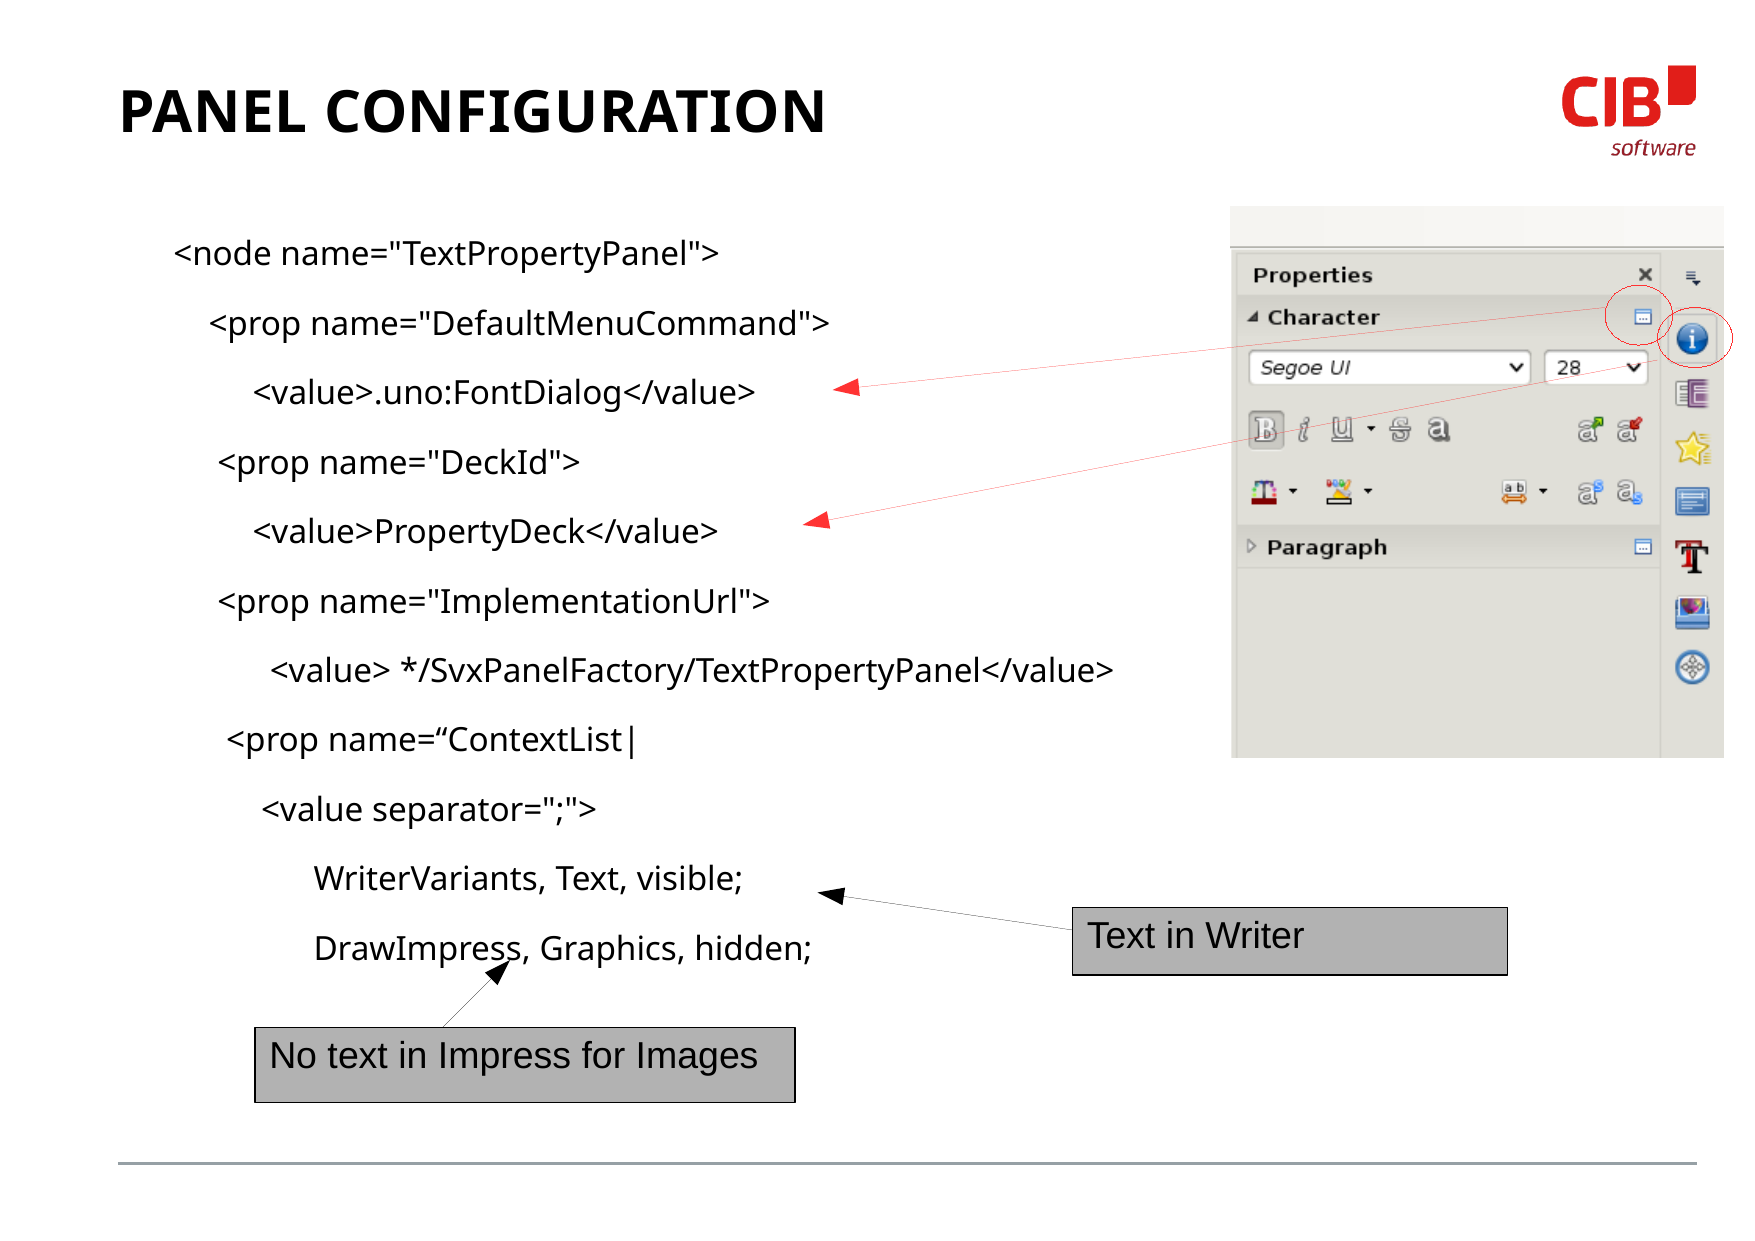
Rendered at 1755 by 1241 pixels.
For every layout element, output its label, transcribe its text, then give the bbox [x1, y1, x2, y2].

list <node name="TextPropertyPanel"> <prop name="DefaultMenuCommand"> <value>.uno:FontDialog</value> <prop name="DeckId"> <value>PropertyDeck</value> <prop name="ImplementationUrl"> <value> */SvxPanelFactory/TextPropertyPanel</value> <prop name=“ContextList| <value separator=";"> WriterVariants, Text, visible; DrawImpress, Graphics, hidden; [147, 232, 1230, 277]
picture [1561, 64, 1696, 156]
picture [1230, 206, 1724, 758]
text_box [118, 277, 1359, 1118]
text_box Text in Writer [1072, 907, 1508, 976]
text_box No text in Impress for Images [255, 1027, 796, 1103]
title PANEL Configuration [118, 73, 1388, 251]
